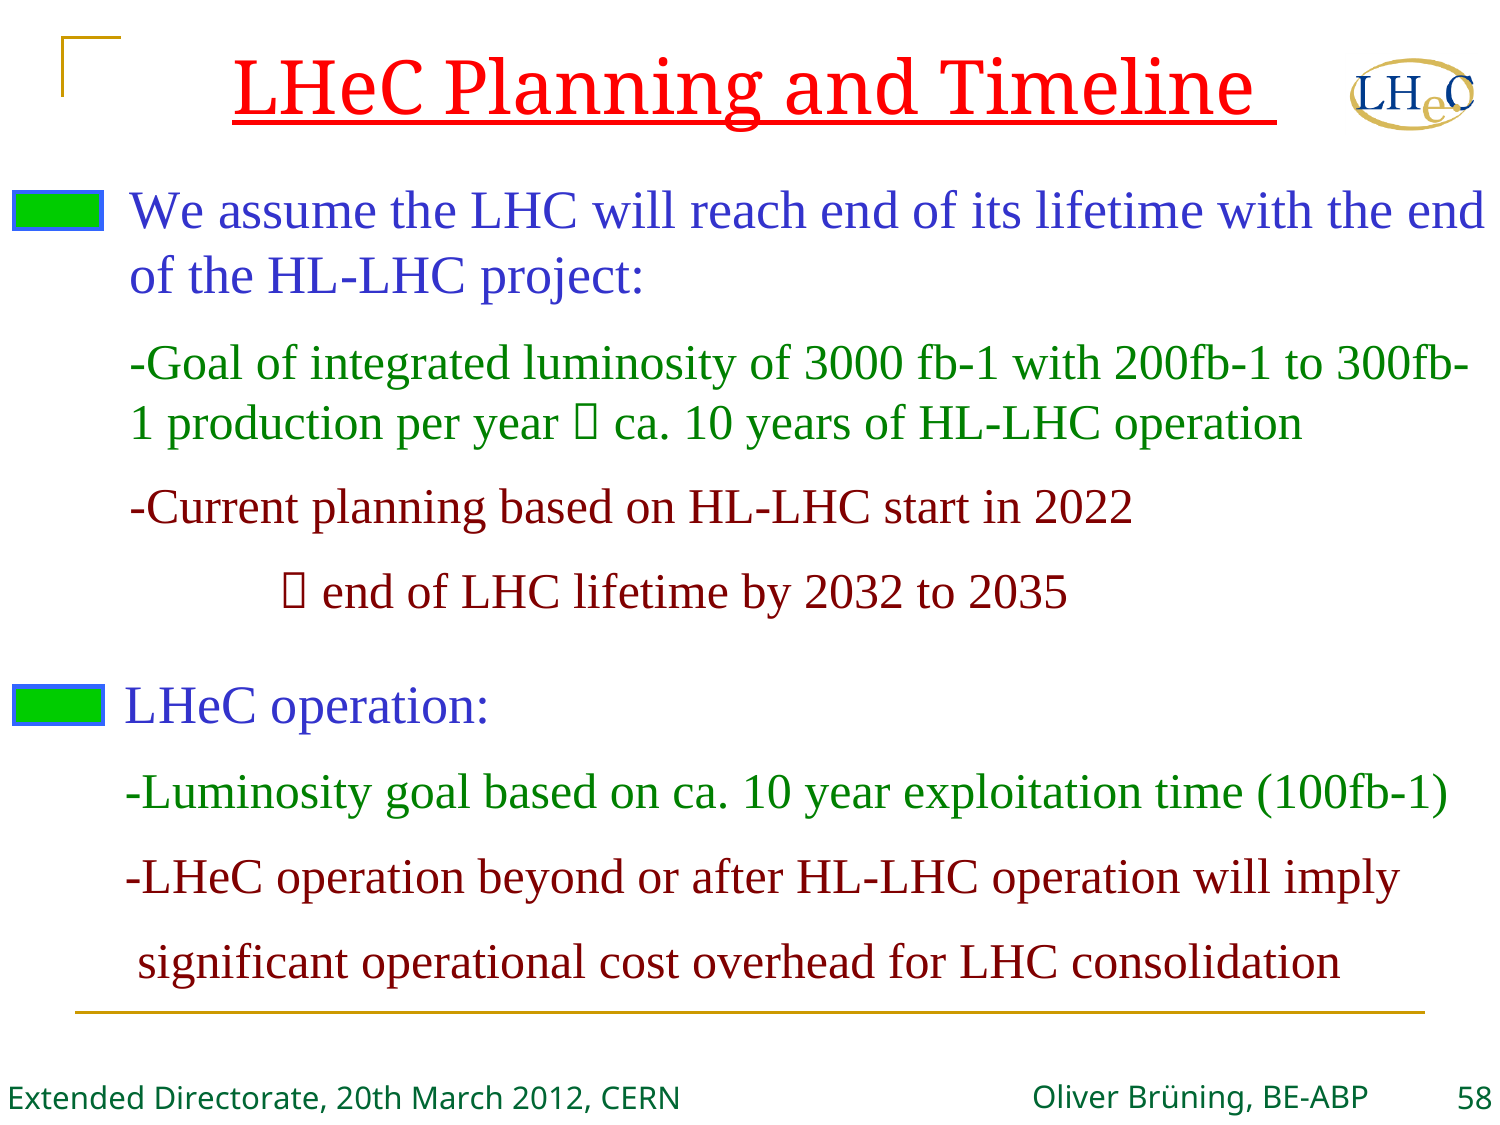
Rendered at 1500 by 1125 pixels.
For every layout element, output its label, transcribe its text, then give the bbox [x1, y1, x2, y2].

picture [1345, 53, 1478, 135]
title LHeC Planning and Timeline [79, 31, 1430, 150]
text_box LHeC operation: -Luminosity goal based on ca. 10 year exploitation time (100fb-1) -LHeC operation beyond or after HL-LHC operation will imply significant operational cost overhead for LHC consolidation [109, 661, 1500, 997]
text_box We assume the LHC will reach end of its lifetime with the end of the HL-LHC project: -Goal of integrated luminosity of 3000 fb-1 with 200fb-1 to 300fb-1 production per year  ca. 10 years of HL-LHC operation -Current planning based on HL-LHC start in 2022  end of LHC lifetime by 2032 to 2035 [114, 166, 1500, 627]
text_box [13, 686, 104, 724]
text_box [13, 191, 102, 229]
text_box Oliver Brüning, BE-ABP [1024, 1074, 1388, 1119]
text_box Extended Directorate, 20th March 2012, CERN [0, 1075, 913, 1119]
text_box <number> [950, 1075, 1500, 1125]
